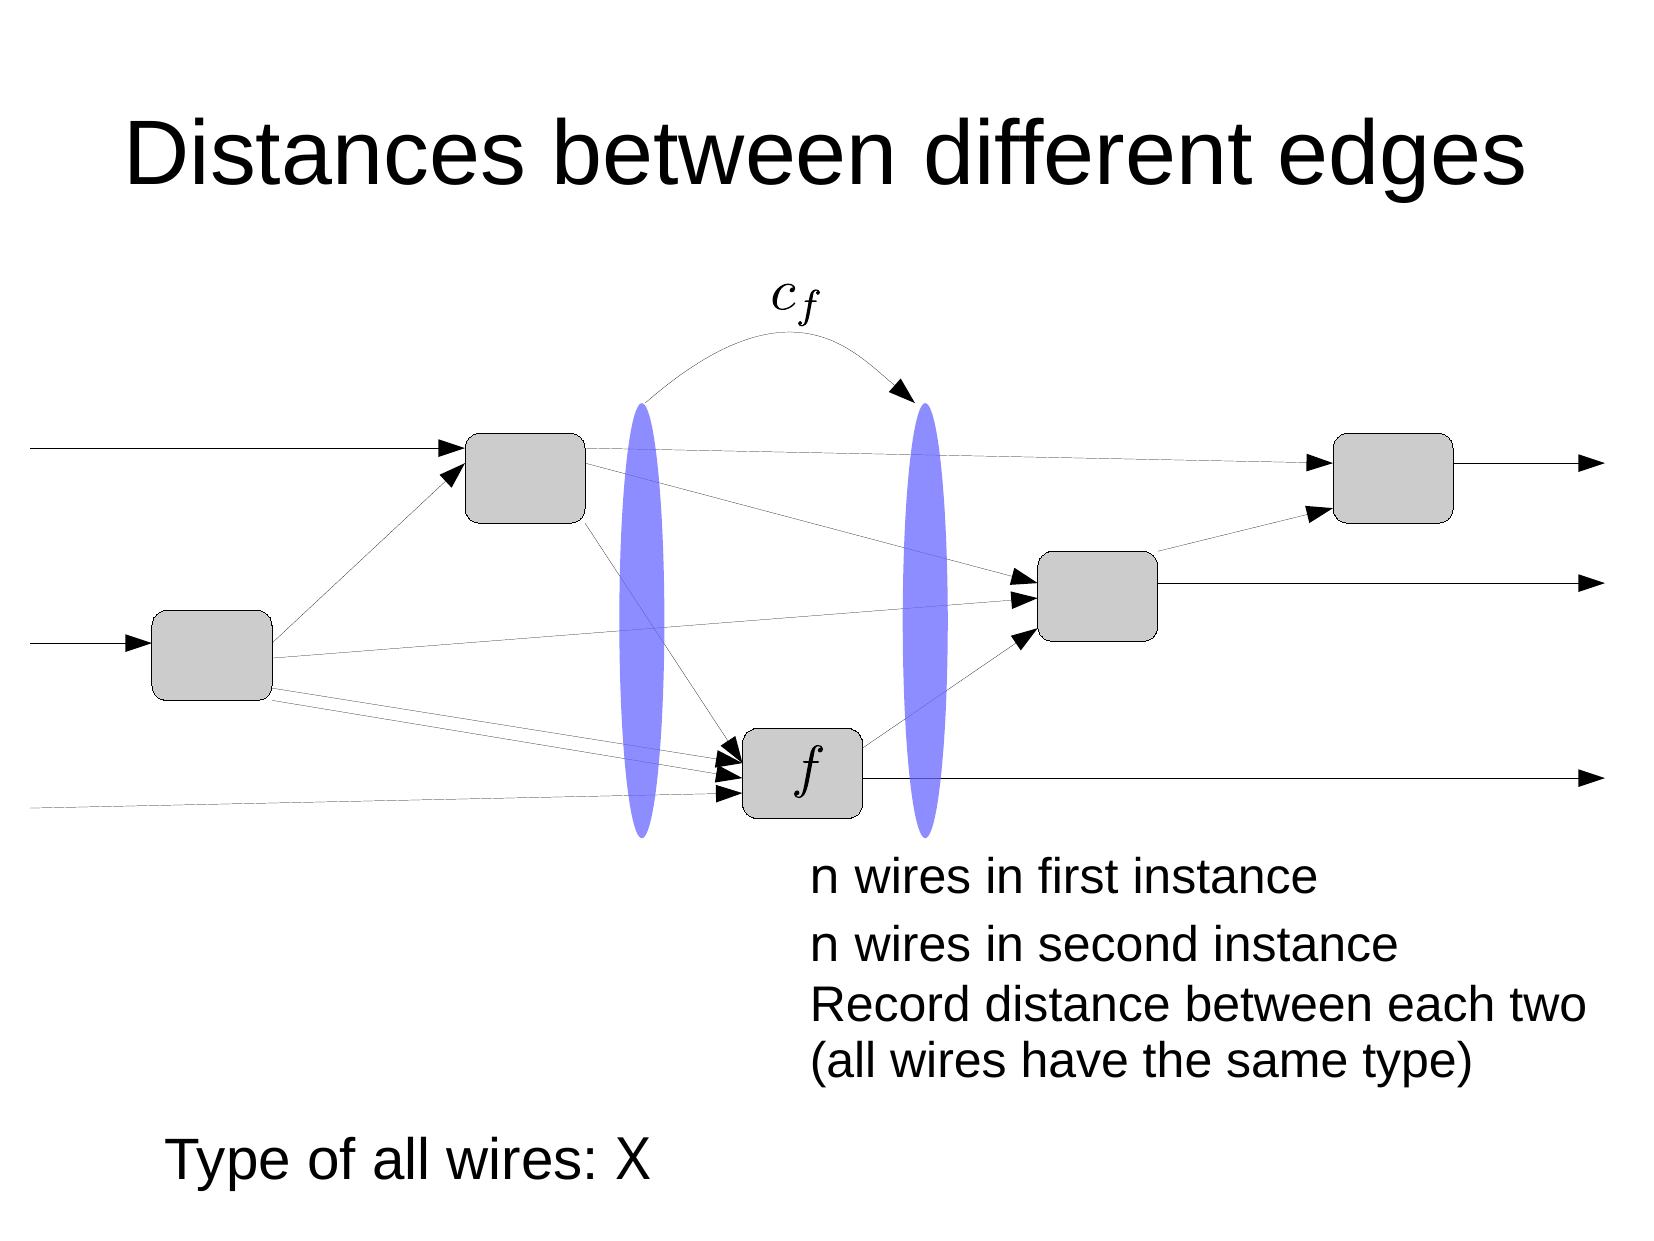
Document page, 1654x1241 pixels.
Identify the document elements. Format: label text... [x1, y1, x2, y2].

text_box [151, 610, 273, 701]
text_box Type of all wires: X [150, 1110, 811, 1193]
text_box [1333, 433, 1454, 524]
text_box [619, 403, 665, 839]
text_box [742, 728, 863, 819]
text_box [902, 403, 948, 832]
title Distances between different edges [82, 49, 1571, 257]
text_box [1037, 551, 1158, 642]
text_box n wires in first instance n wires in second instance Record distance between each two (all wires have the same type) [795, 832, 1606, 1075]
text_box [465, 433, 586, 524]
text_box [770, 283, 823, 327]
